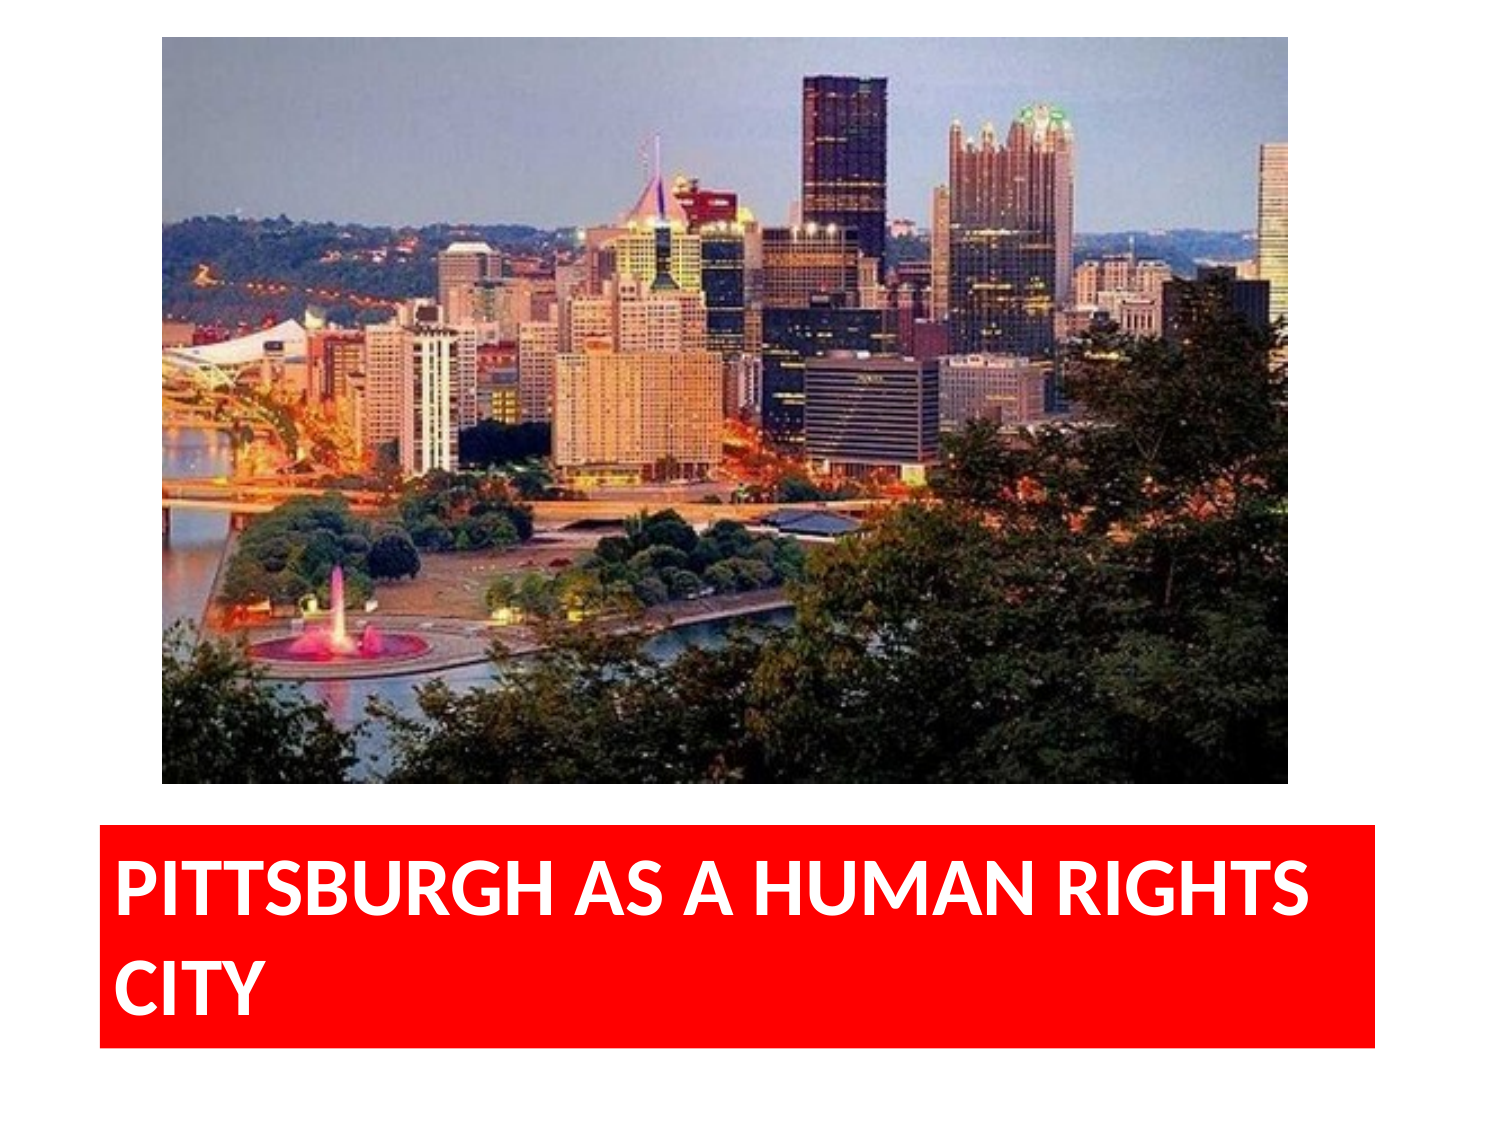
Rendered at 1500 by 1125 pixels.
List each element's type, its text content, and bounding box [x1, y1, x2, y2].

title Pittsburgh as a Human Rights City [99, 825, 1375, 1049]
picture [162, 37, 1288, 784]
